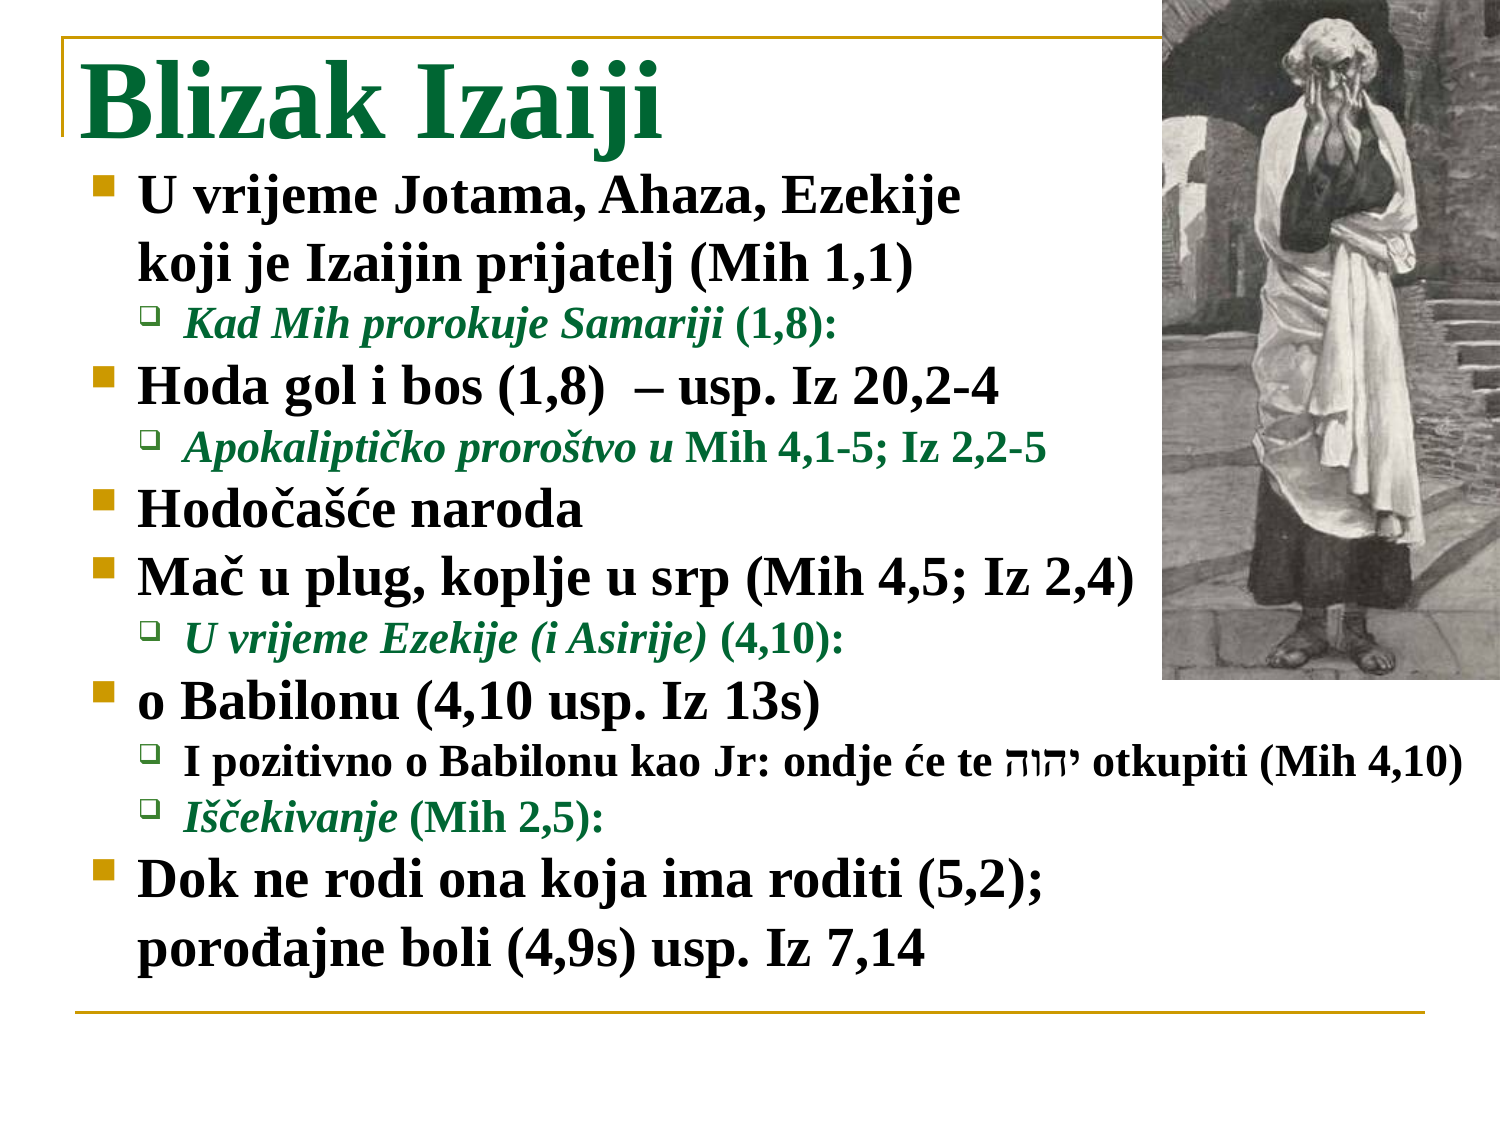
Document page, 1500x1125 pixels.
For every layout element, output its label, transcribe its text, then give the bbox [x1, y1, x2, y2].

picture [1162, 0, 1500, 680]
title Blizak Izaiji [64, 19, 1162, 206]
list U vrijeme Jotama, Ahaza, Ezekije koji je Izaijin prijatelj (Mih 1,1) Kad Mih prorokuje Samariji (1,8): Hoda gol i bos (1,8) – usp. Iz 20,2-4 Apokaliptičko proroštvo u Mih 4,1-5; Iz 2,2-5 Hodočašće naroda Mač u plug, koplje u srp (Mih 4,5; Iz 2,4) U vrijeme Ezekije (i Asirije) (4,10): o Babilonu (4,10 usp. Iz 13s) I pozitivno o Babilonu kao Jr: ondje će te יהוה otkupiti (Mih 4,10) Iščekivanje (Mih 2,5): Dok ne rodi ona koja ima roditi (5,2); porođajne boli (4,9s) usp. Iz 7,14 [75, 148, 1500, 1006]
